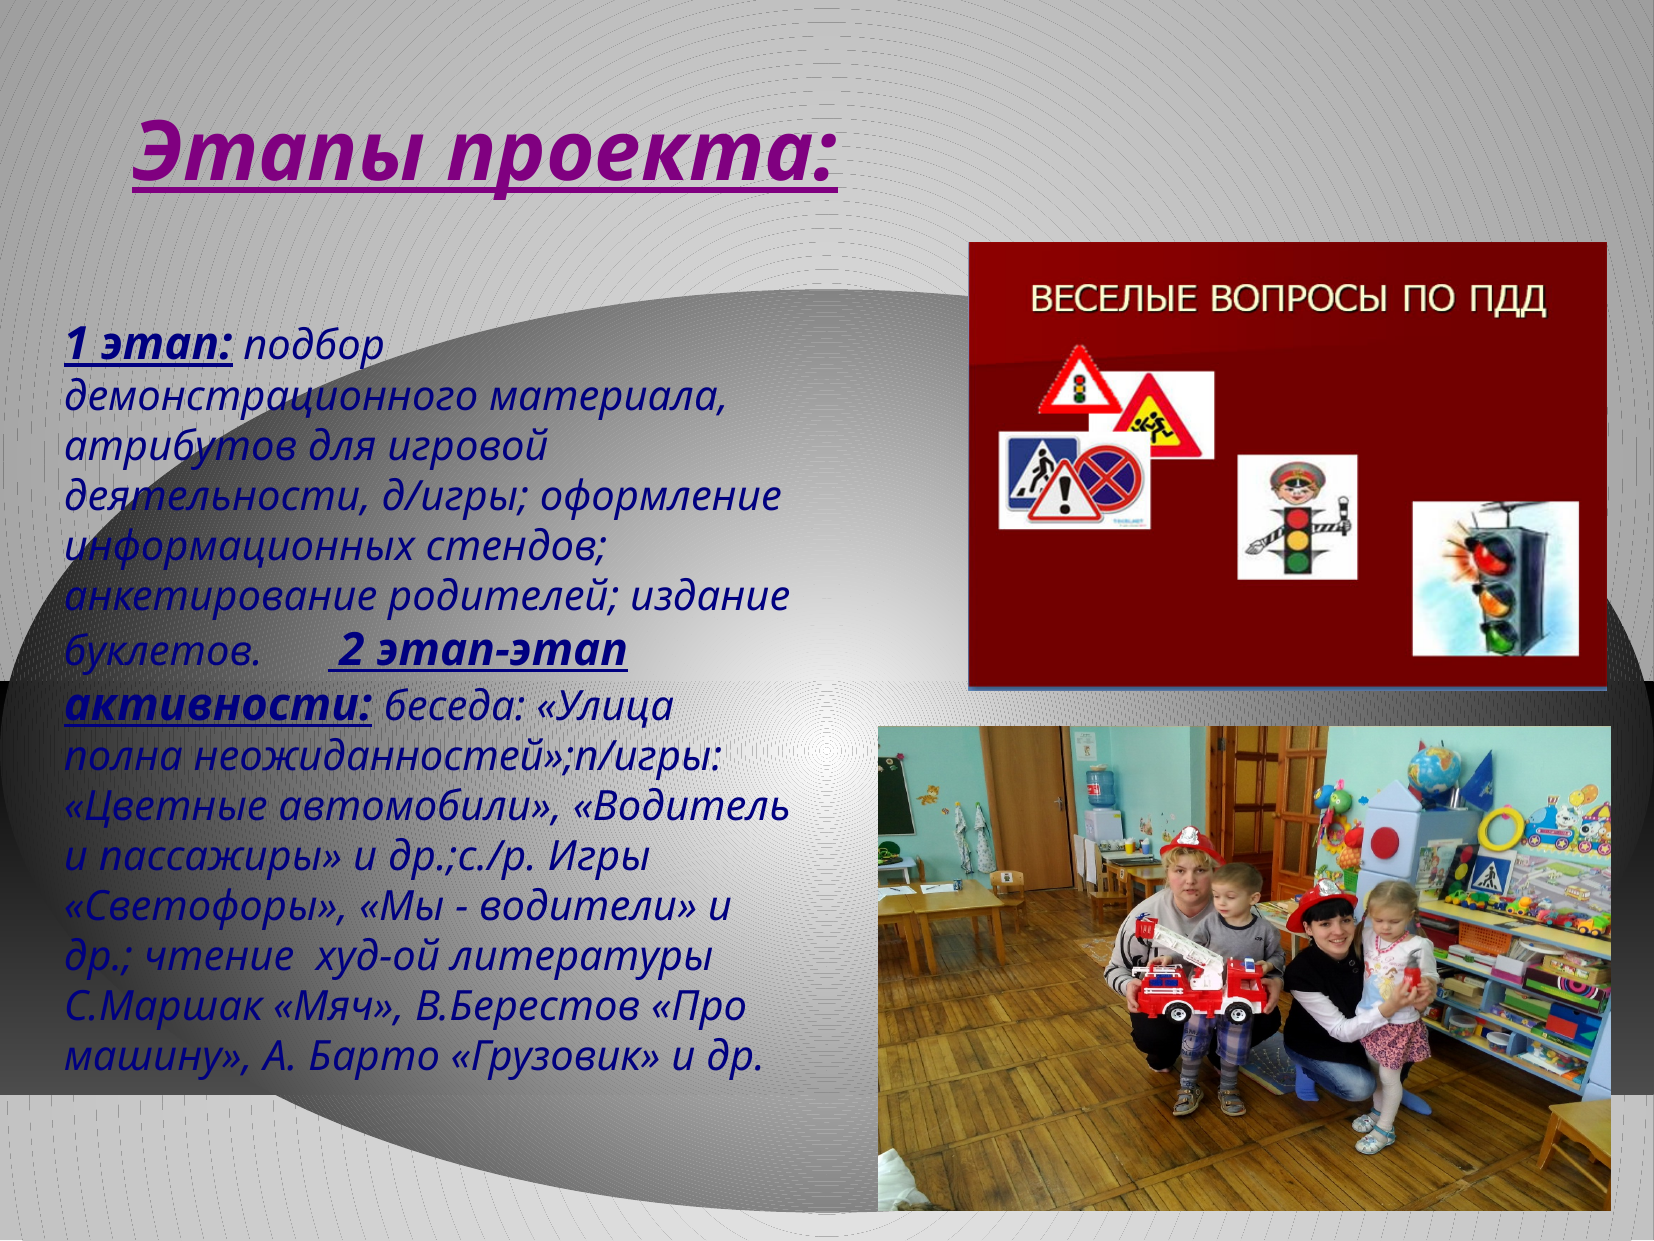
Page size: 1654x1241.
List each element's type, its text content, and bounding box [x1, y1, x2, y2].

subtitle 1 этап: подбор демонстрационного материала, атрибутов для игровой деятельности, д/игры; оформление информационных стендов; анкетирование родителей; издание буклетов. 2 этап-этап активности: беседа: «Улица полна неожиданностей»;п/игры: «Цветные автомобили», «Водитель и пассажиры» и др.;с./р. Игры «Светофоры», «Мы - водители» и др.; чтение худ-ой литературы С.Маршак «Мяч», В.Берестов «Про машину», А. Барто «Грузовик» и др. [47, 238, 815, 1155]
title Этапы проекта: [0, 88, 1413, 266]
picture [878, 726, 1611, 1211]
picture [968, 242, 1607, 691]
